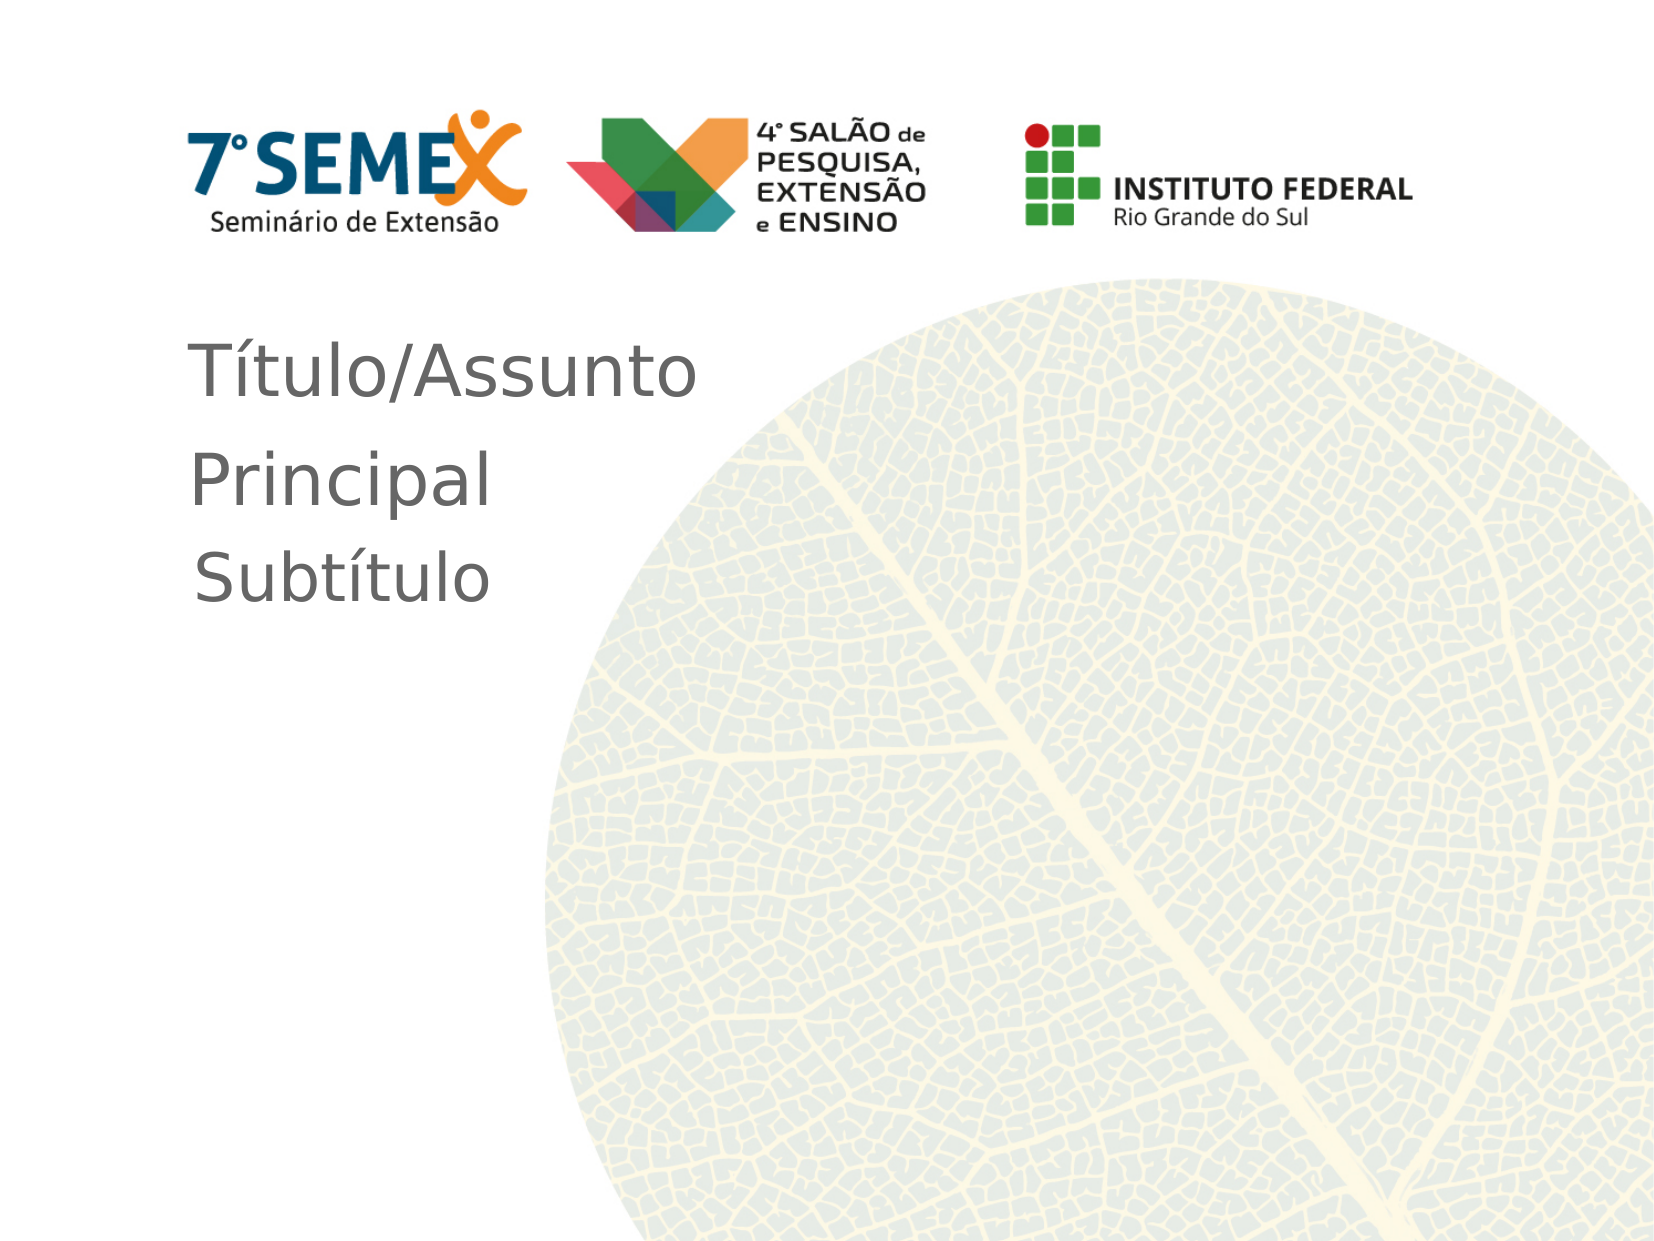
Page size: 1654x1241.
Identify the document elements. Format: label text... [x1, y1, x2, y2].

list Título/Assunto Principal [188, 330, 1111, 525]
list Subtítulo [193, 538, 615, 733]
picture [0, 2, 1654, 1241]
